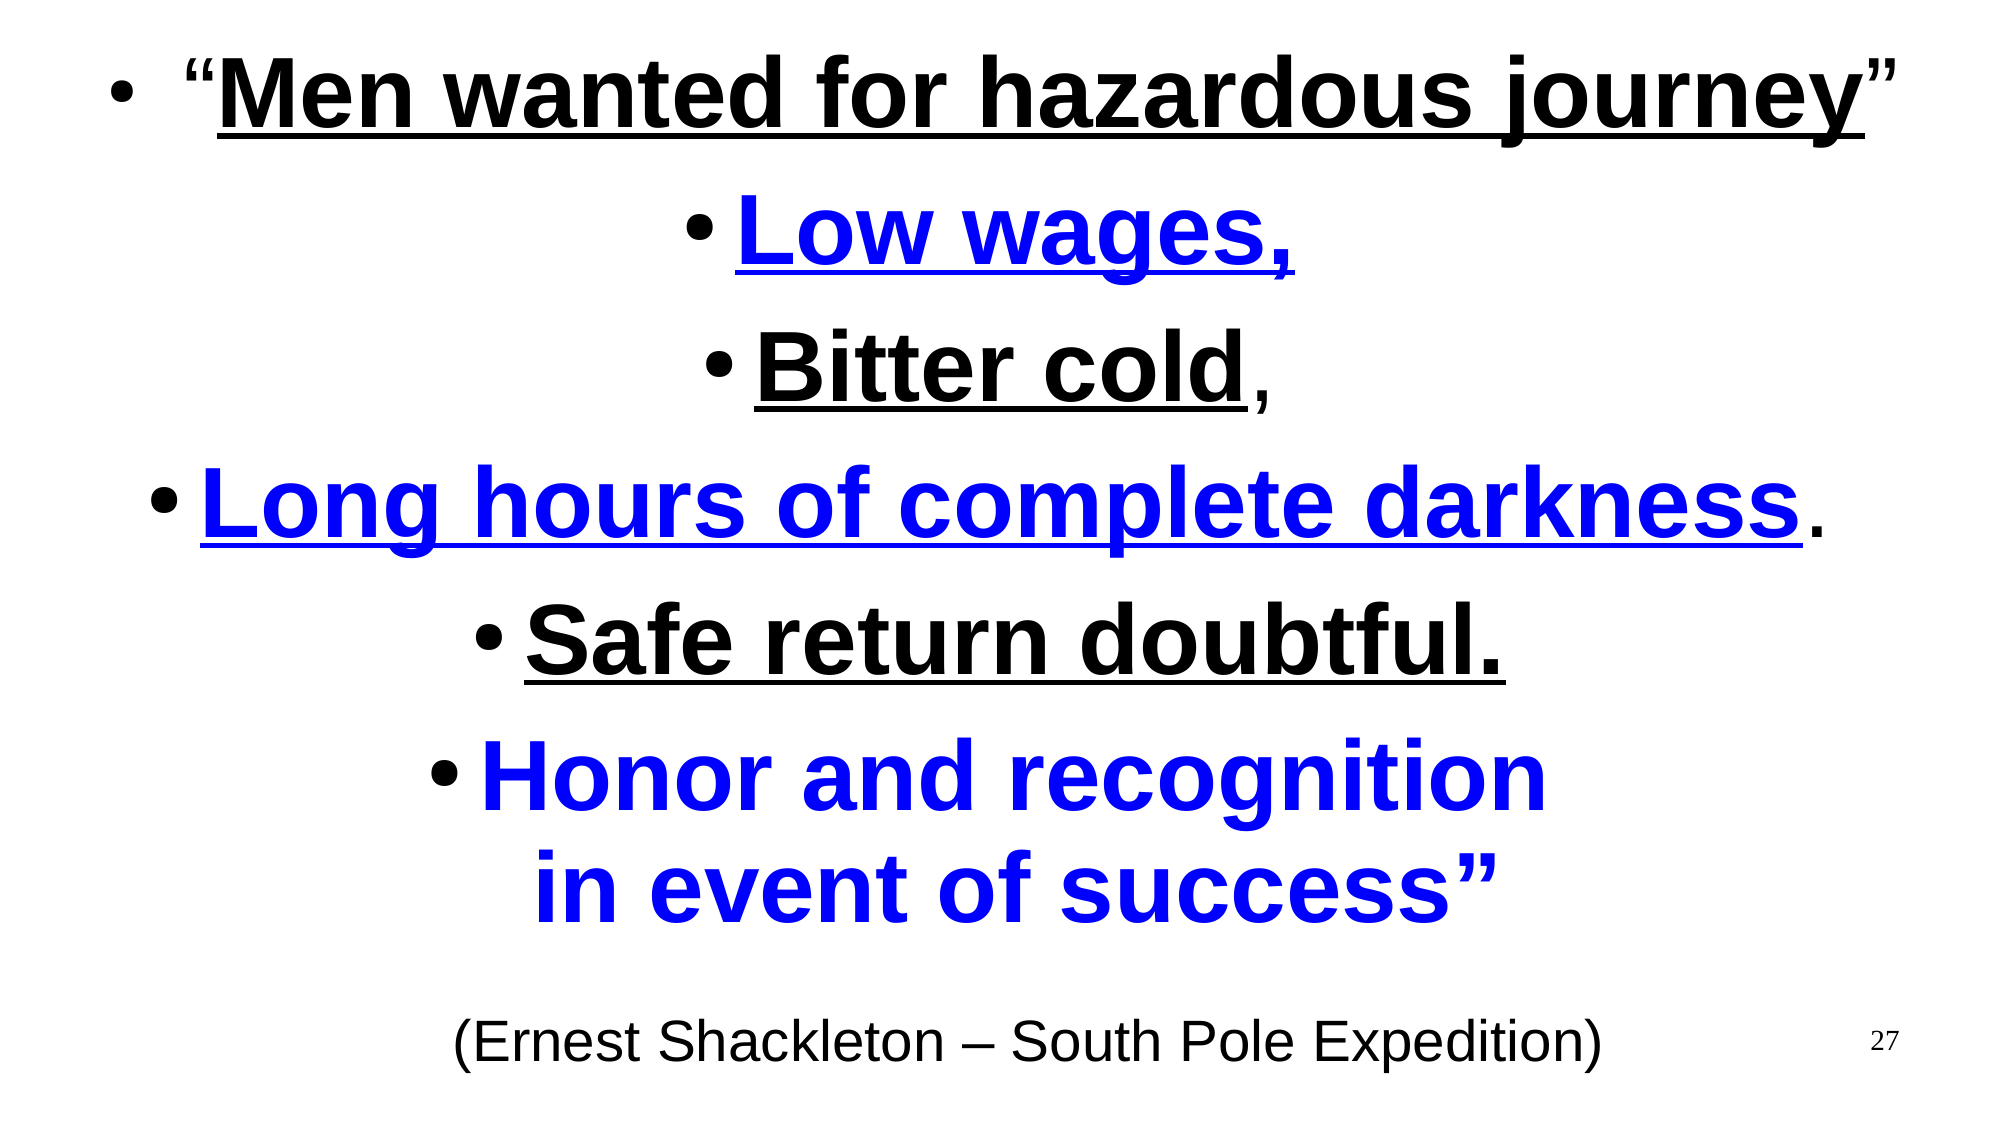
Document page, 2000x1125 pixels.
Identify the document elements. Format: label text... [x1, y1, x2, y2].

list “Men wanted for hazardous journey” Low wages, Bitter cold, Long hours of complete darkness. Safe return doubtful. Honor and recognition in event of success” (Ernest Shackleton – South Pole Expedition) [37, 37, 1951, 1088]
